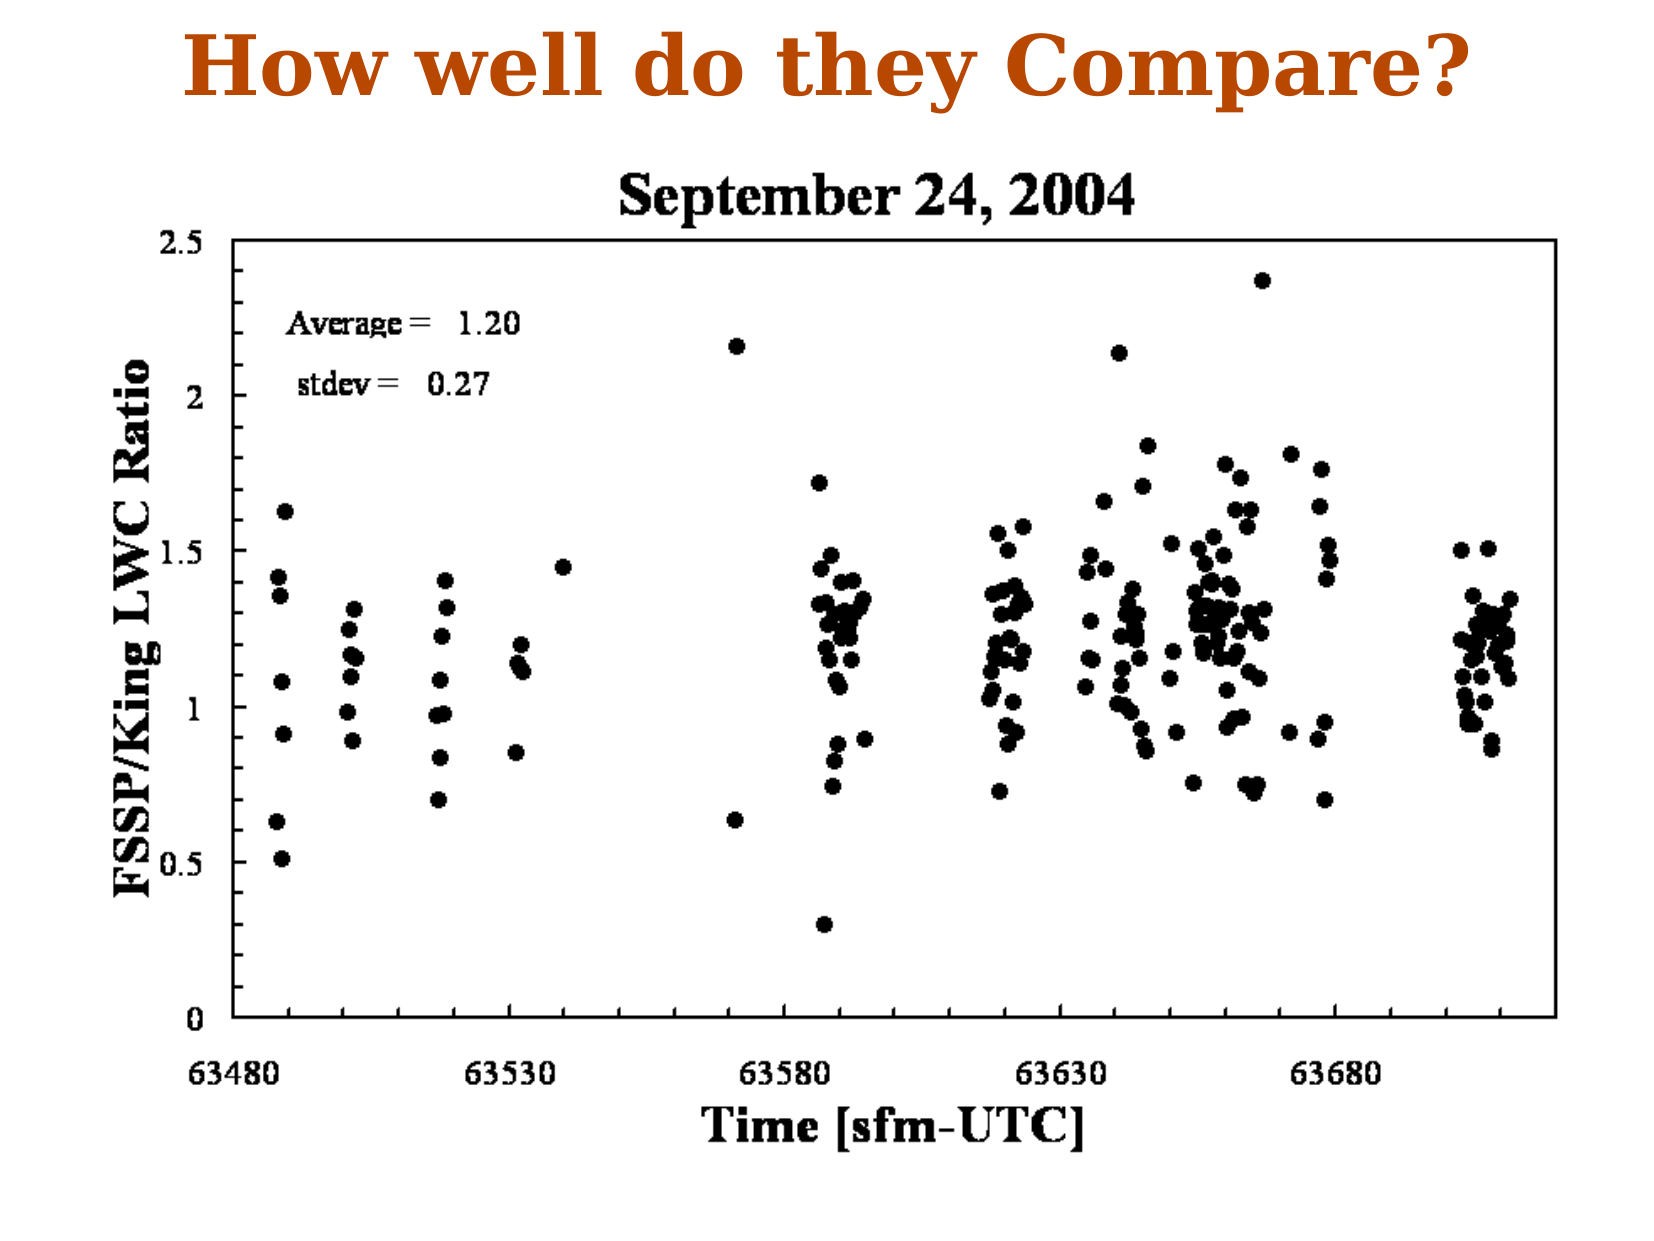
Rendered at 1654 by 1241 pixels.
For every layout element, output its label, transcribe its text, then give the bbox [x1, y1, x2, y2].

text_box How well do they Compare? [0, 18, 1654, 115]
picture [80, 131, 1615, 1176]
